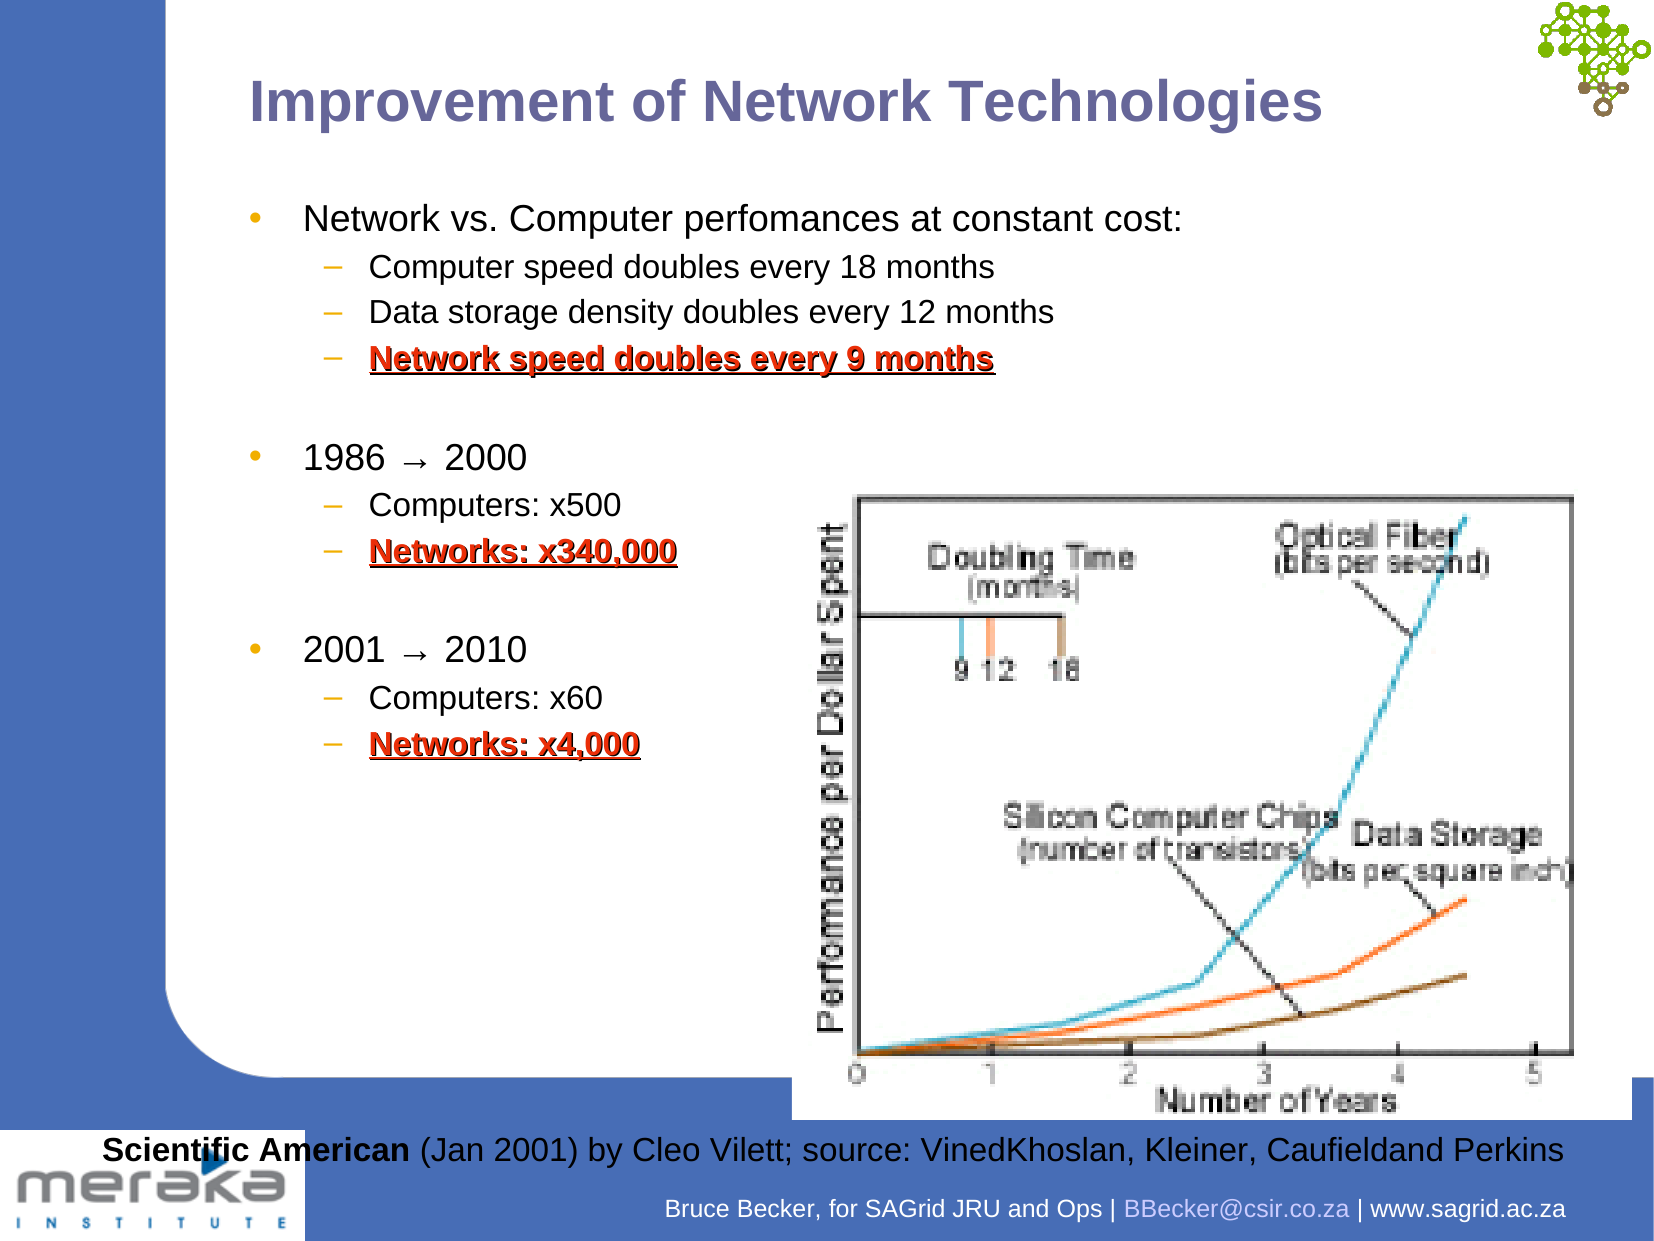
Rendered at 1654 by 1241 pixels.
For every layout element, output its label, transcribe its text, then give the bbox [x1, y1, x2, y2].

title Improvement of Network Technologies [234, 19, 1594, 187]
list Network vs. Computer perfomances at constant cost: Computer speed doubles every 18 months Data storage density doubles every 12 months Network speed doubles every 9 months 1986 → 2000 Computers: x500 Networks: x340,000 2001 → 2010 Computers: x60 Networks: x4,000 [234, 192, 1594, 1012]
picture [0, 0, 1654, 1241]
text_box Scientific American (Jan 2001) by Cleo Vilett; source: VinedKhoslan, Kleiner, Caufieldand Perkins [87, 1120, 1582, 1176]
